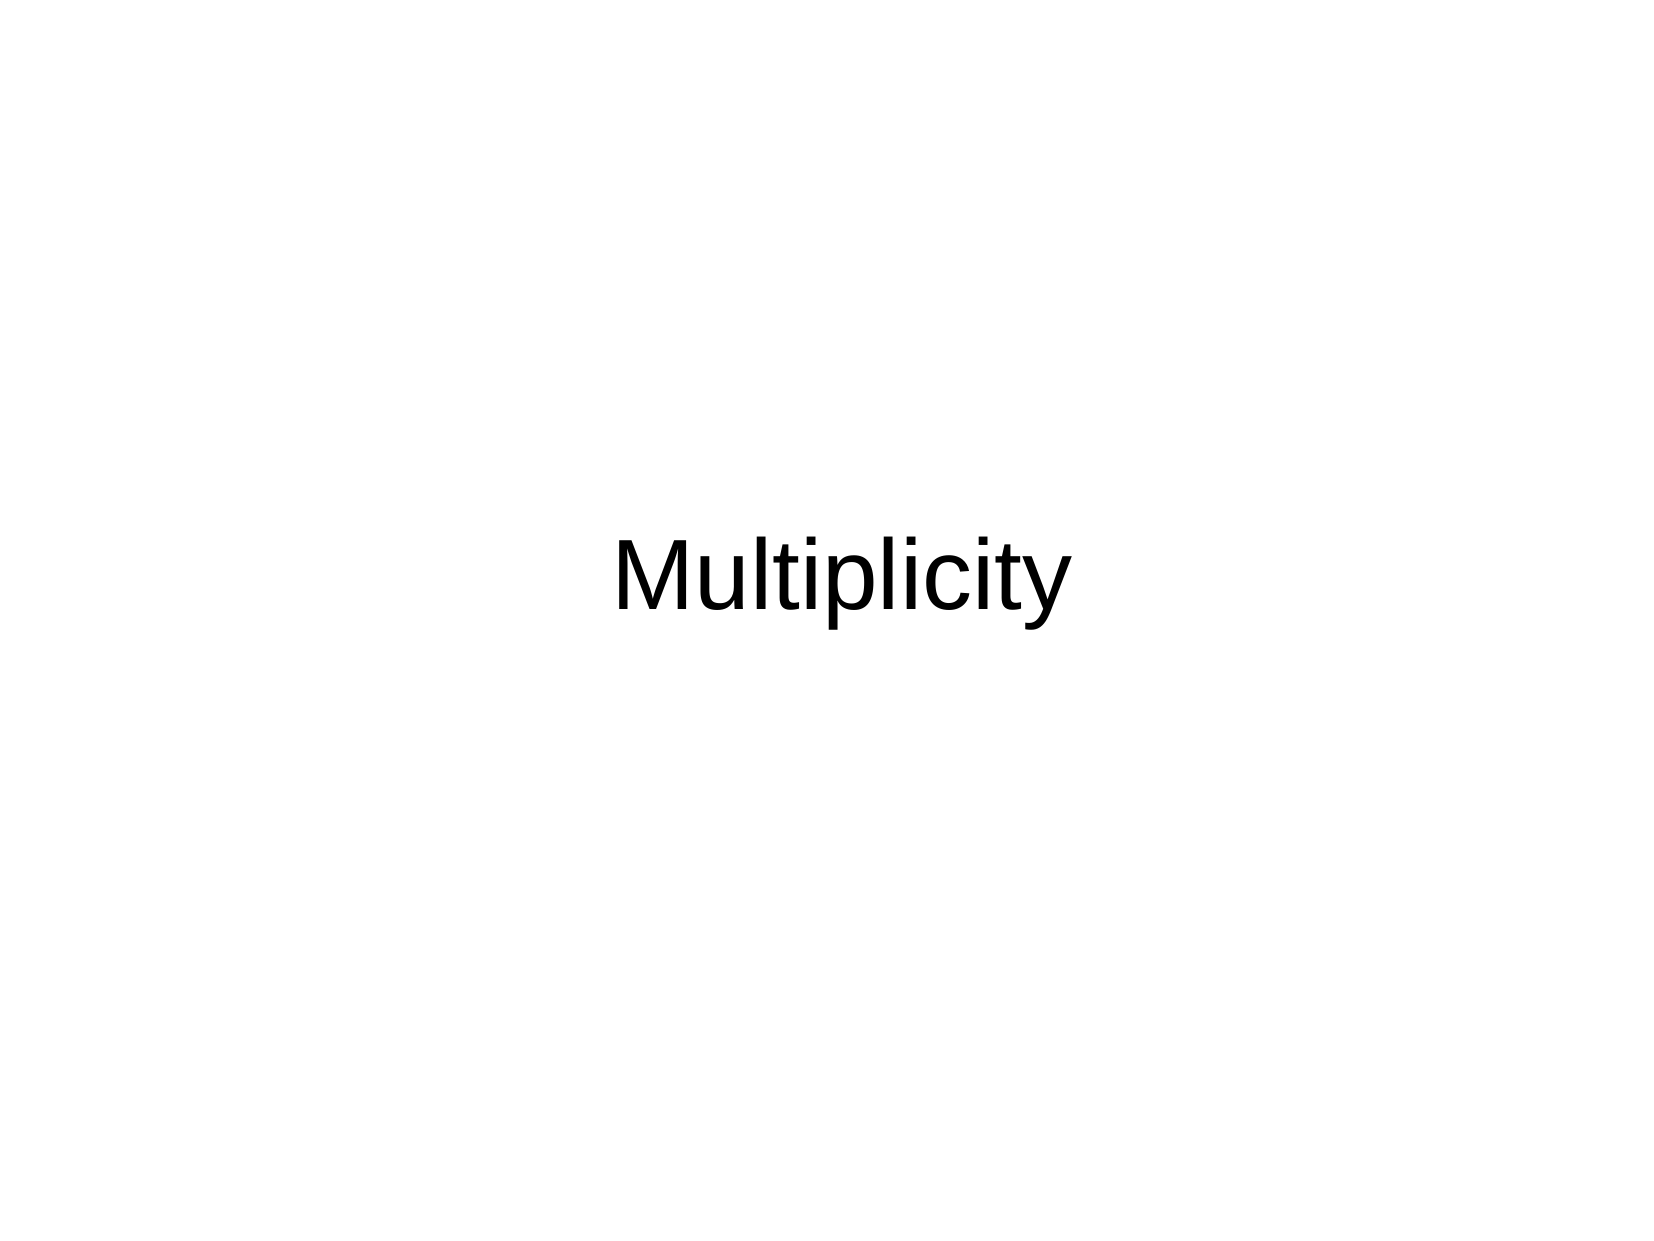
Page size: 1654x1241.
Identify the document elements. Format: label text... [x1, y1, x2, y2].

text_box Multiplicity [596, 511, 1088, 676]
